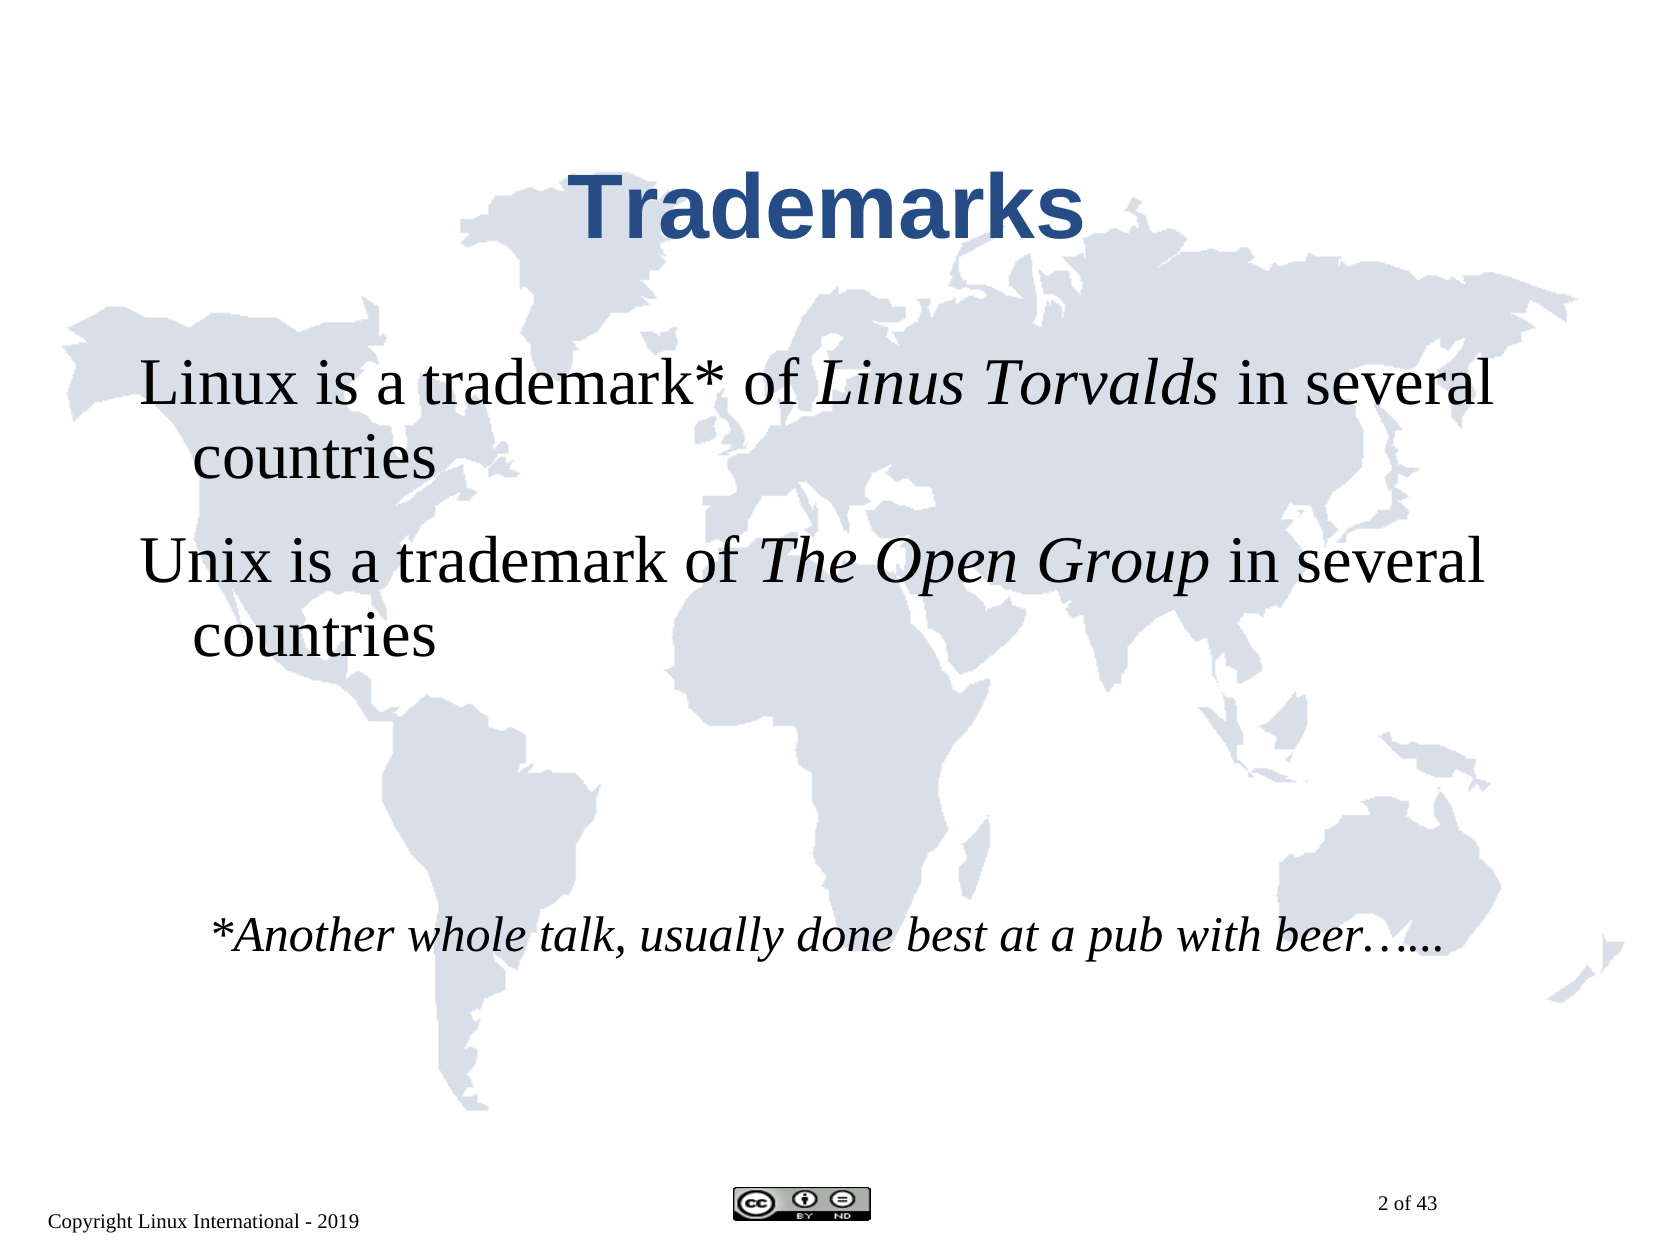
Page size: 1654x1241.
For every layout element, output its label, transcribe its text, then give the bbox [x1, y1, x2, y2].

title Trademarks [121, 102, 1533, 311]
picture [37, 91, 1653, 1147]
picture [733, 1187, 871, 1221]
list Linux is a trademark* of Linus Torvalds in several countries Unix is a trademark of The Open Group in several countries *Another whole talk, usually done best at a pub with beer…... [121, 344, 1533, 1127]
